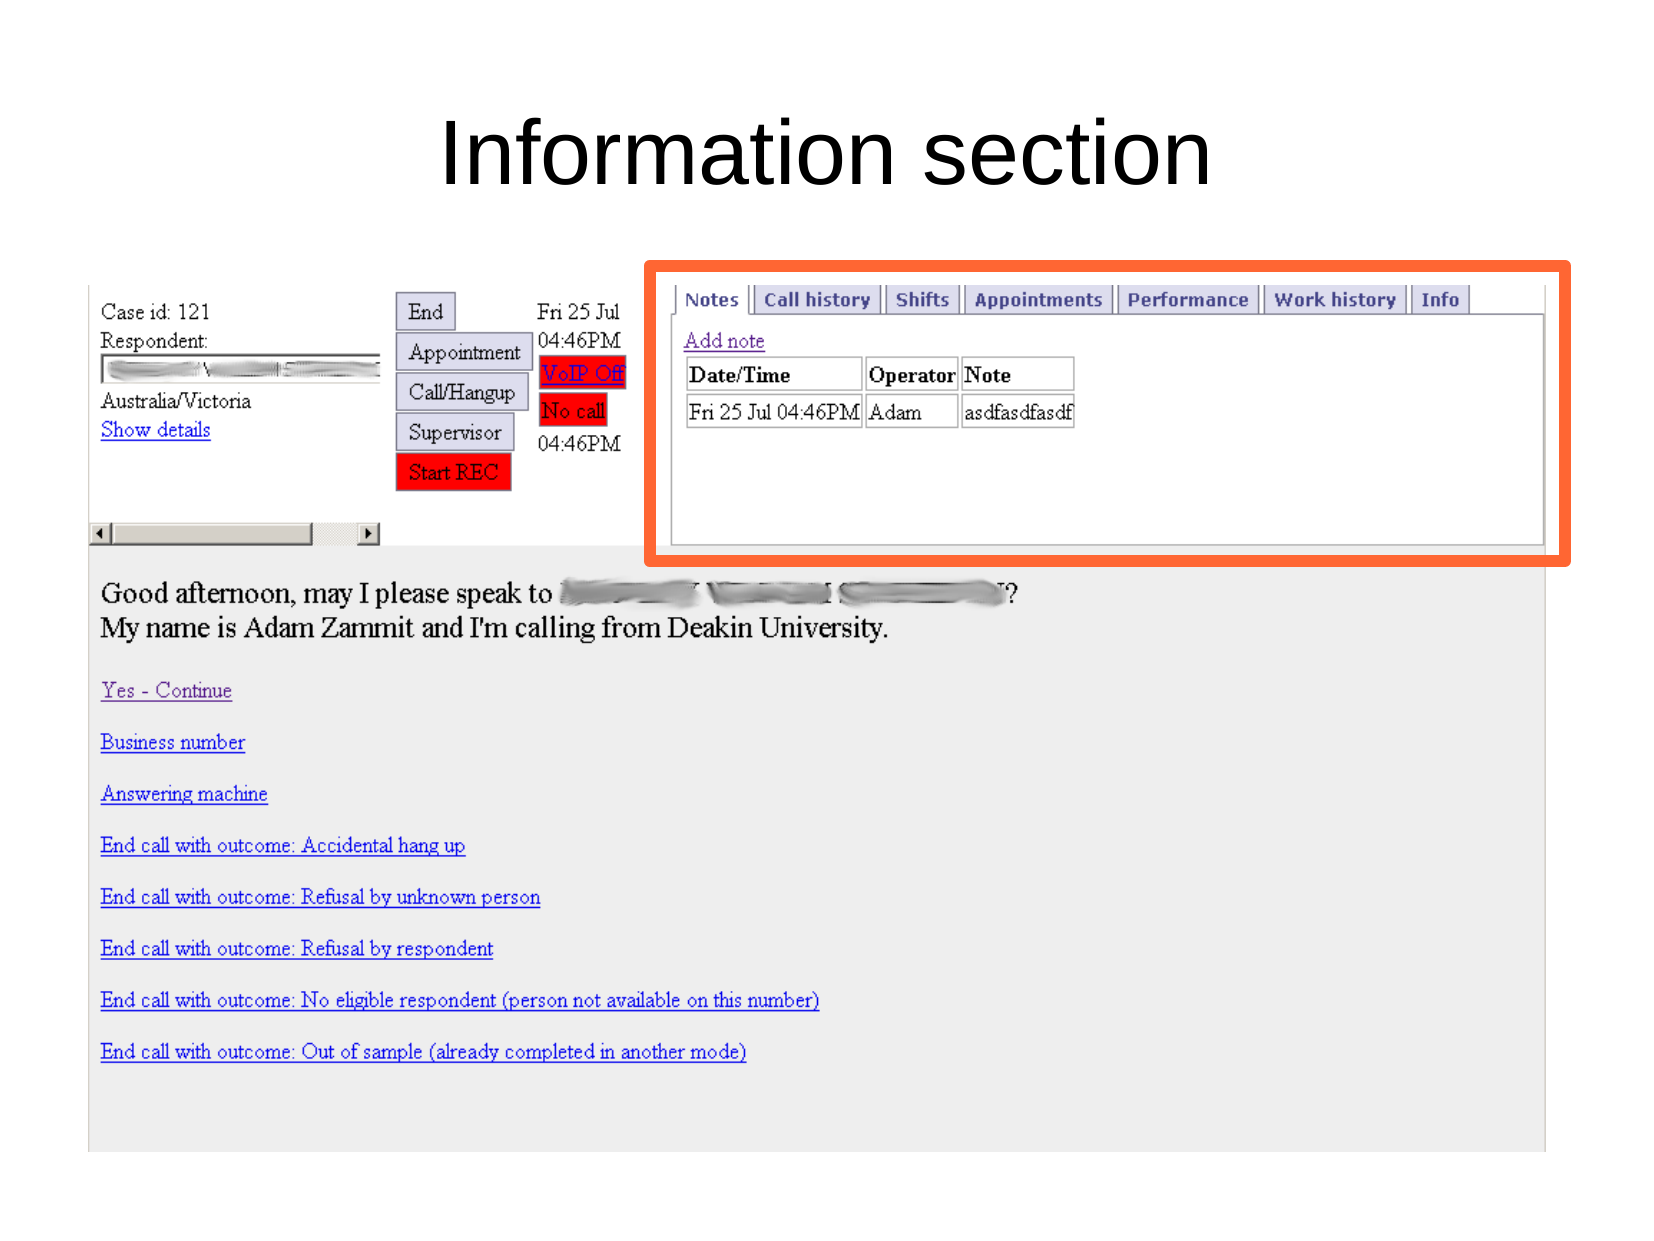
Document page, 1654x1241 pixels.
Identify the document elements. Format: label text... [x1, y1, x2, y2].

picture [656, 285, 1546, 555]
title Information section [82, 56, 1571, 250]
picture [88, 285, 1546, 1152]
